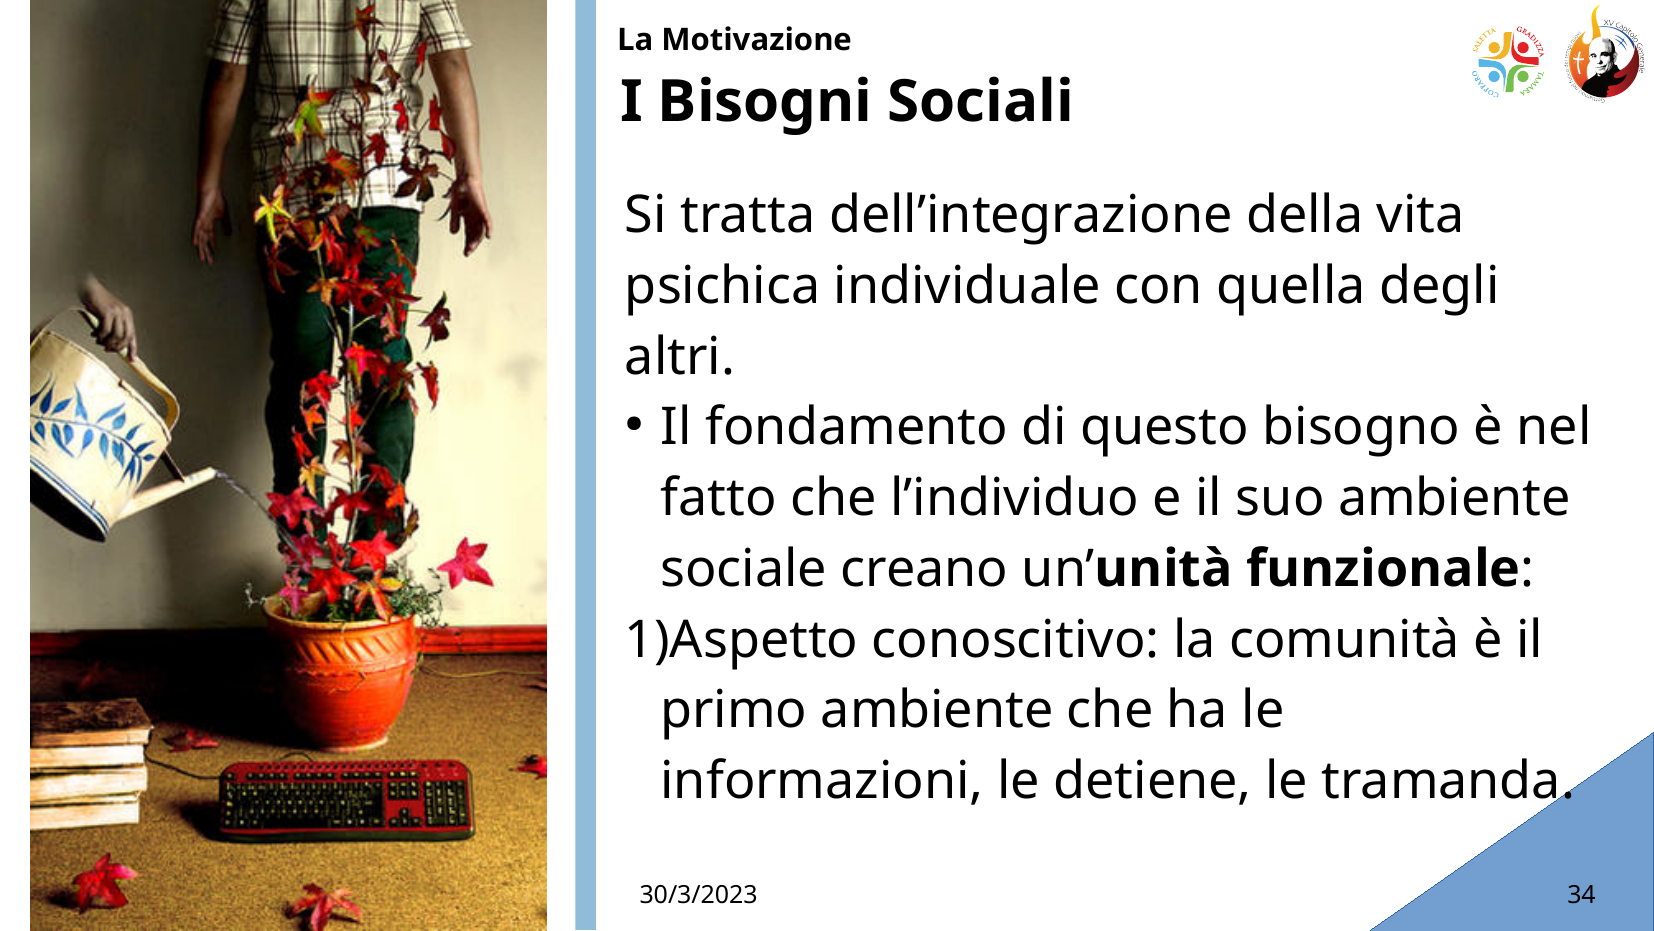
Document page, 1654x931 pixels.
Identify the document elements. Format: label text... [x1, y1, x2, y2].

picture [30, 0, 547, 931]
text_box La Motivazione [602, 9, 1335, 63]
picture [1563, 4, 1646, 103]
title I Bisogni Sociali [620, 70, 1617, 142]
subtitle Si tratta dell’integrazione della vita psichica individuale con quella degli altri. Il fondamento di questo bisogno è nel fatto che l’individuo e il suo ambiente sociale creano un’unità funzionale: Aspetto conoscitivo: la comunità è il primo ambiente che ha le informazioni, le detiene, le tramanda. [624, 177, 1602, 873]
